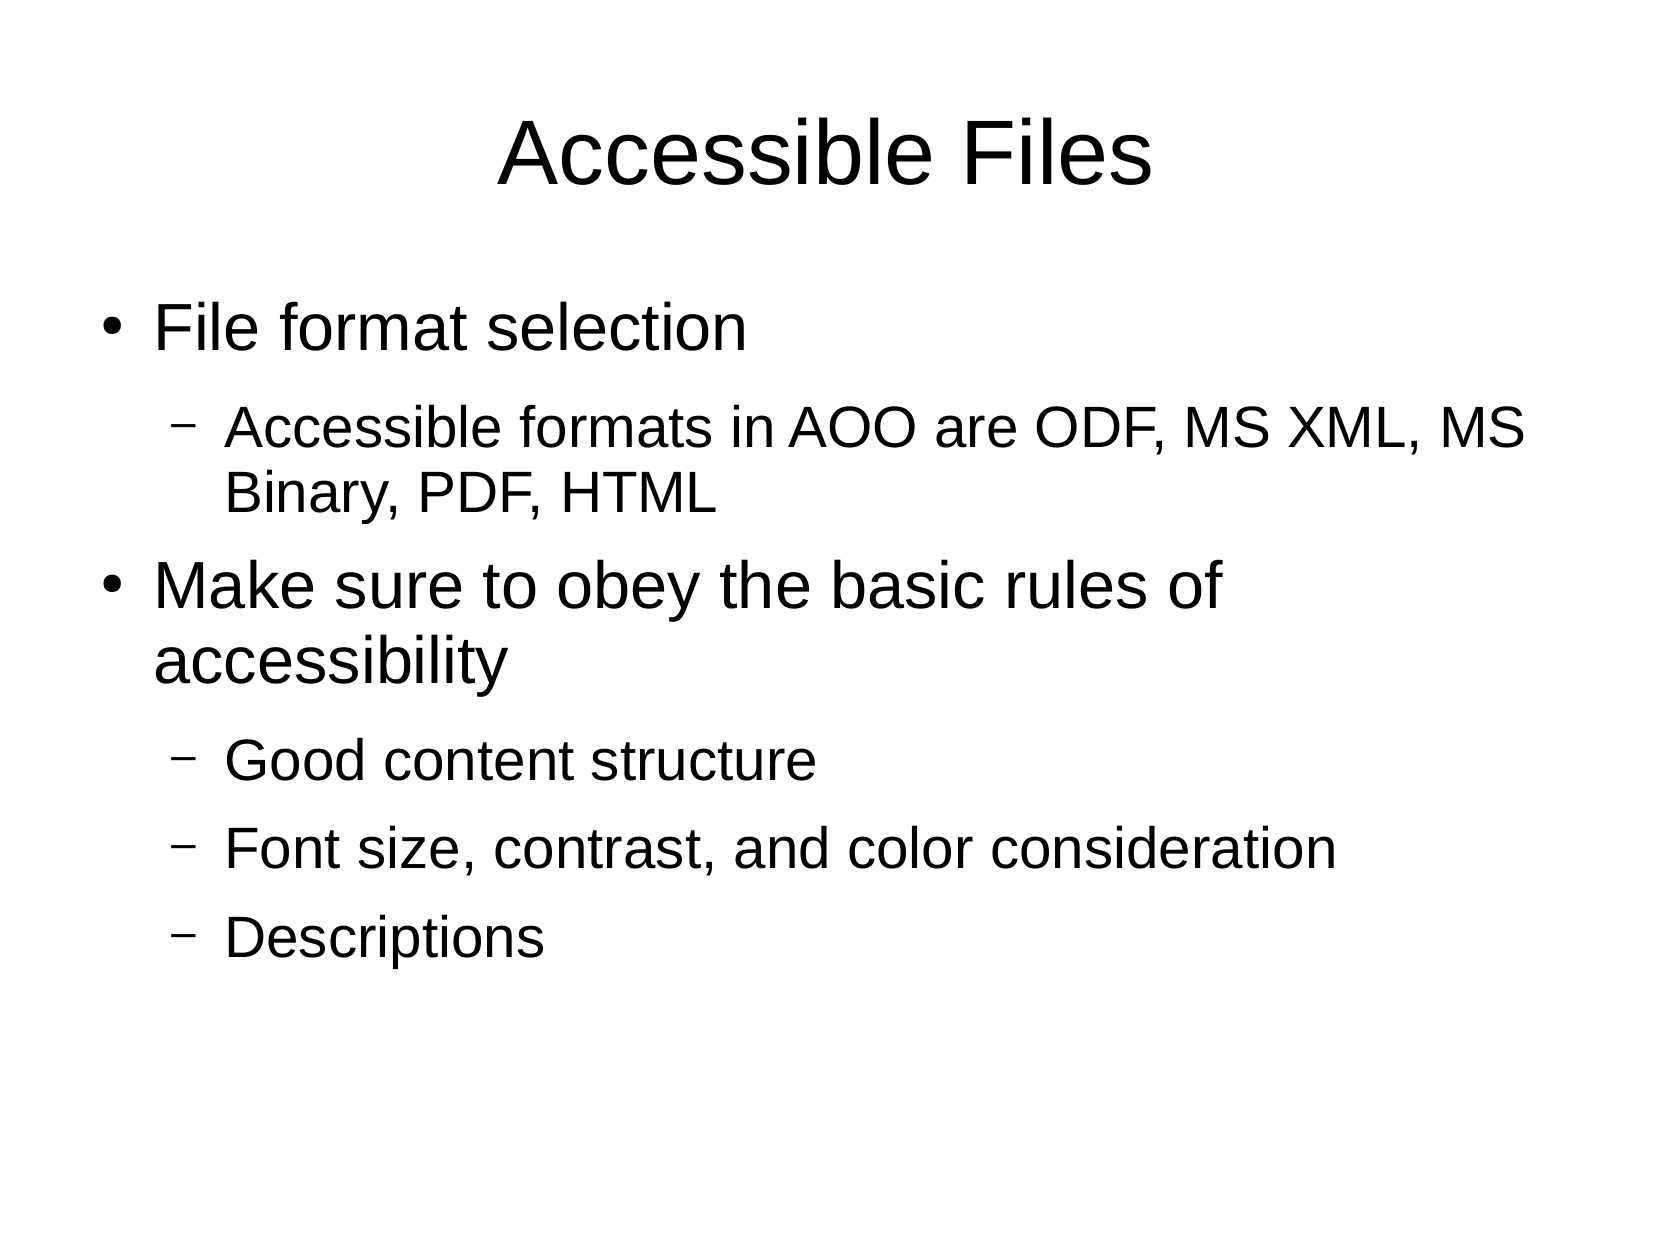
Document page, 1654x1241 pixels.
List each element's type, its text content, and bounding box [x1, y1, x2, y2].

list File format selection Accessible formats in AOO are ODF, MS XML, MS Binary, PDF, HTML Make sure to obey the basic rules of accessibility Good content structure Font size, contrast, and color consideration Descriptions [82, 290, 1571, 1094]
title Accessible Files [82, 56, 1571, 250]
